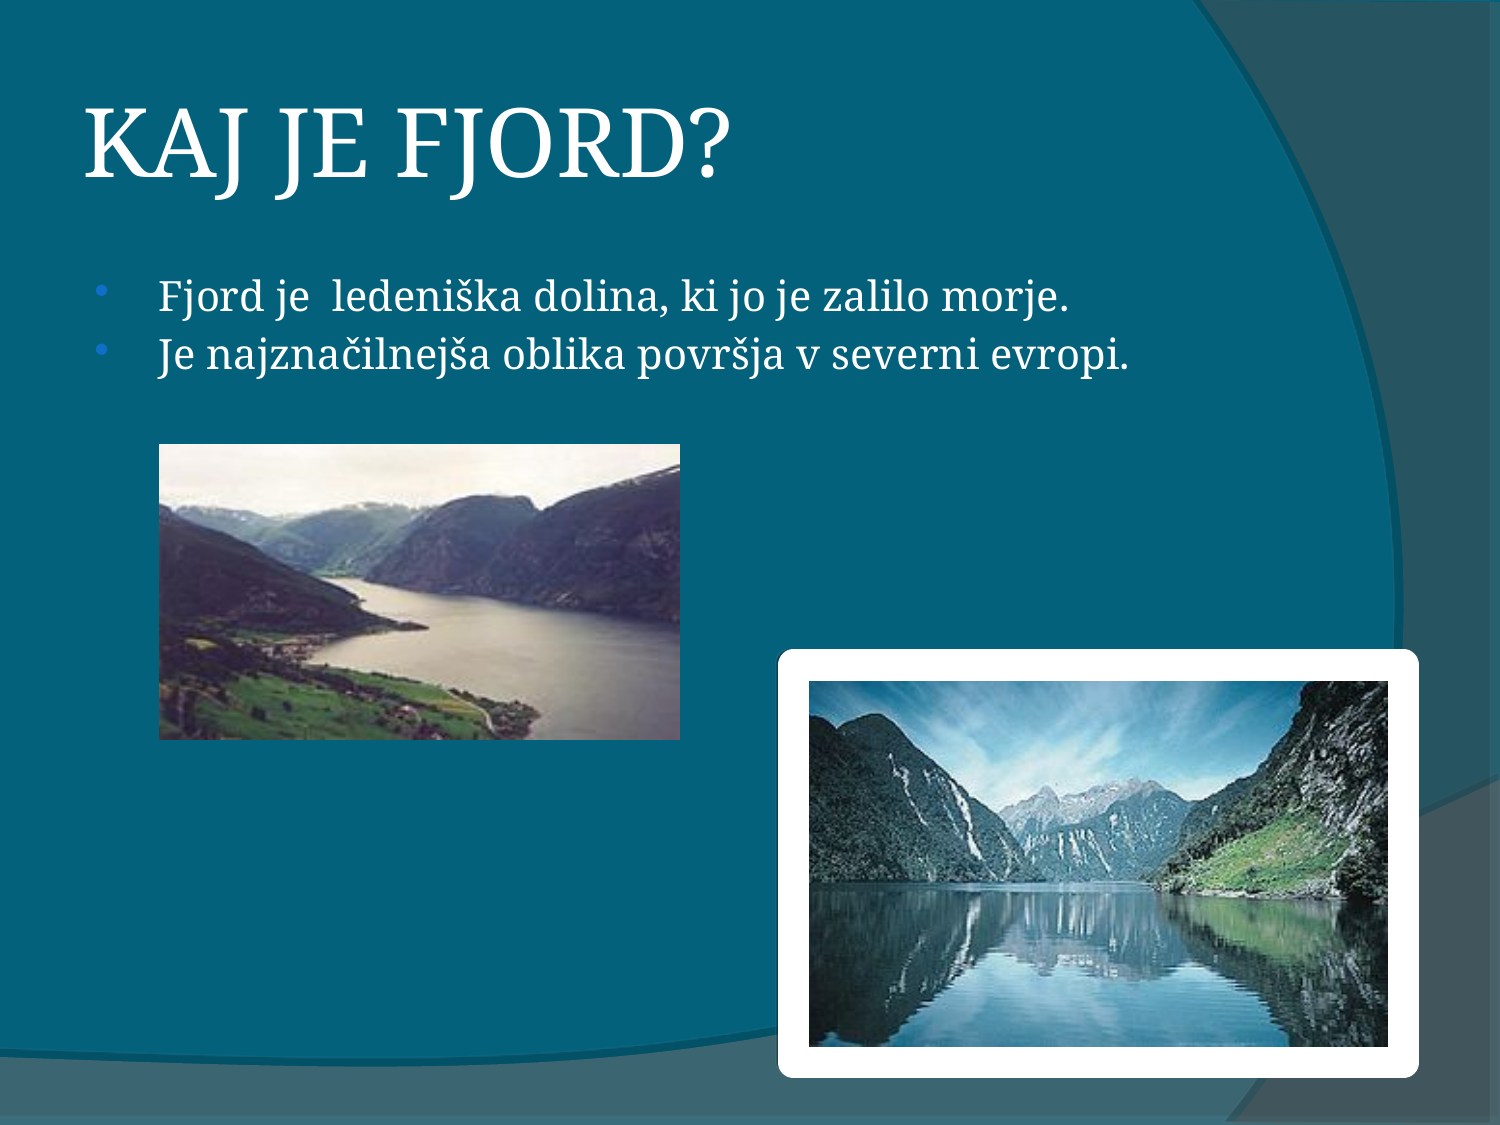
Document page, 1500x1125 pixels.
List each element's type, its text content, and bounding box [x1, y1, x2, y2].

picture [809, 680, 1388, 1047]
title KAJ JE FJORD? [75, 45, 1300, 233]
picture [160, 445, 679, 739]
list Fjord je ledeniška dolina, ki jo je zalilo morje. Je najznačilnejša oblika površja v severni evropi. [75, 262, 1300, 1005]
